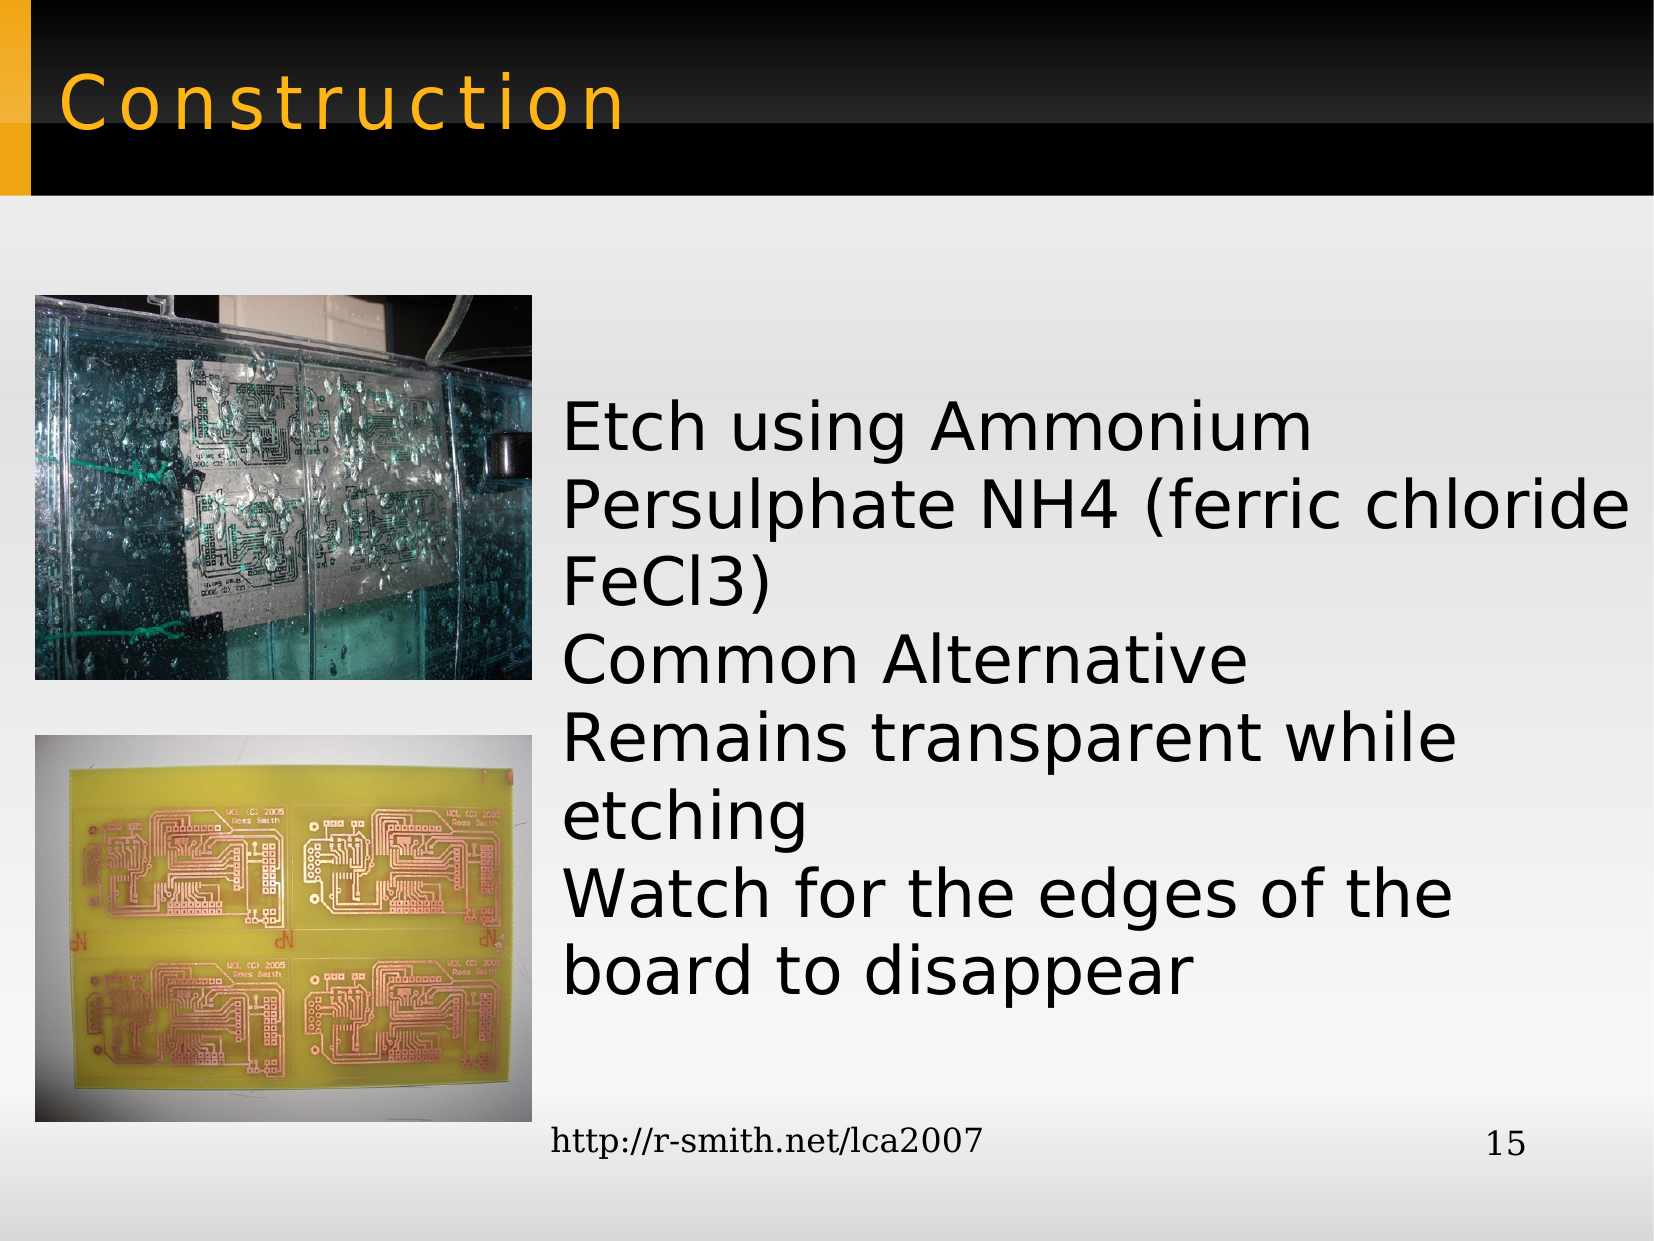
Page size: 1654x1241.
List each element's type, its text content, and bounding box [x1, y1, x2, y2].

title Construction [59, 29, 1270, 178]
picture [0, 0, 1654, 1241]
subtitle Etch using Ammonium Persulphate NH4 (ferric chloride FeCl3) Common Alternative Remains transparent while etching Watch for the edges of the board to disappear [561, 290, 1654, 1109]
